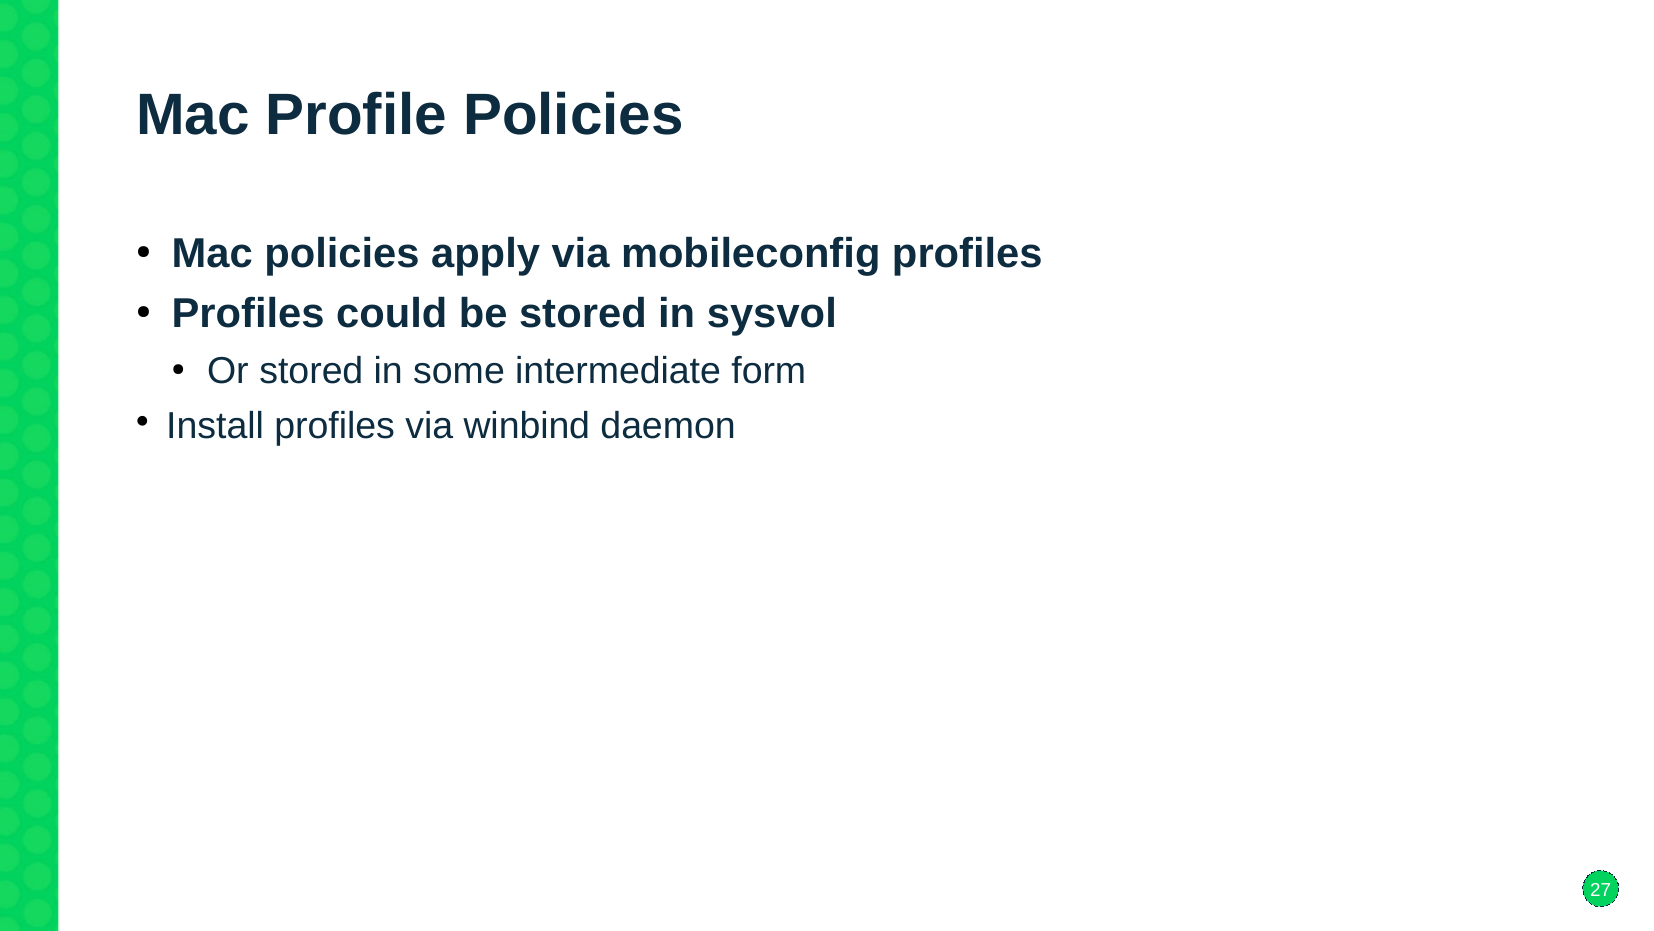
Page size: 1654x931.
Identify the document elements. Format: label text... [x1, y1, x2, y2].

title Mac Profile Policies [121, 37, 1531, 193]
list Mac policies apply via mobileconfig profiles Profiles could be stored in sysvol Or stored in some intermediate form Install profiles via winbind daemon [121, 217, 1531, 825]
picture [0, 0, 76, 931]
